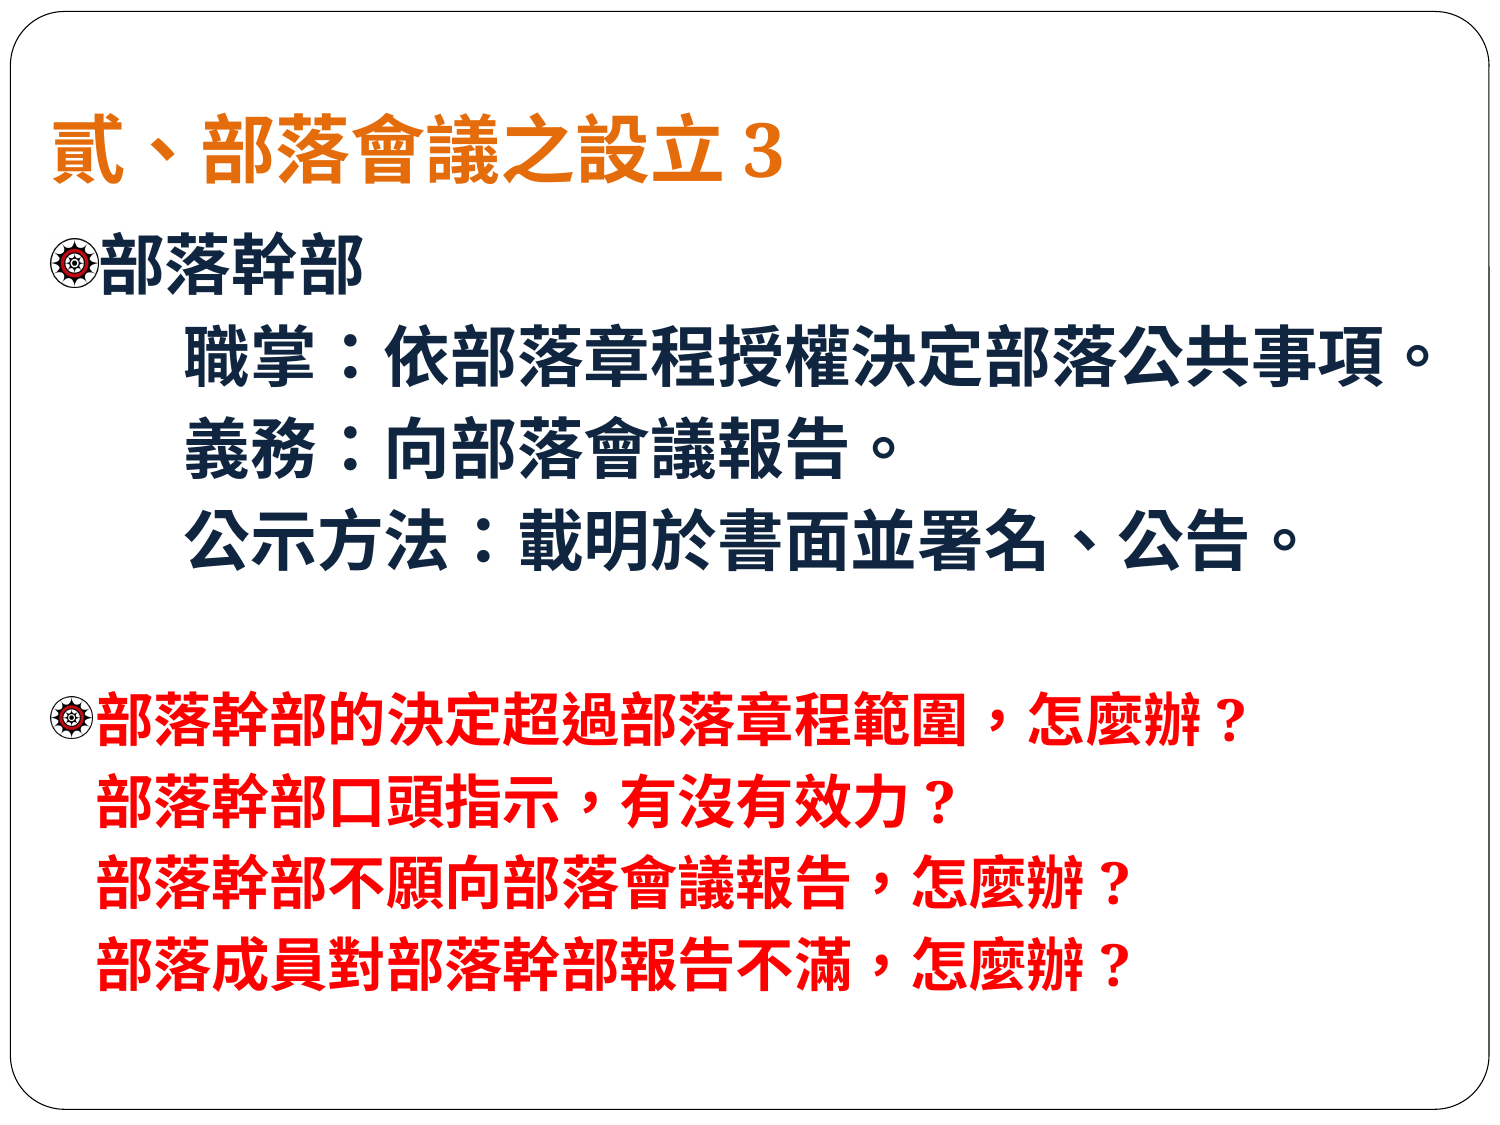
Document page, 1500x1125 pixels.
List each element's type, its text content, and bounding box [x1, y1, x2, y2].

text_box 部落幹部 職掌：依部落章程授權決定部落公共事項。 義務：向部落會議報告。 公示方法：載明於書面並署名、公告。 部落幹部的決定超過部落章程範圍，怎麼辦? 部落幹部口頭指示，有沒有效力? 部落幹部不願向部落會議報告，怎麼辦? 部落成員對部落幹部報告不滿，怎麼辦? [42, 207, 1500, 1035]
picture [50, 696, 93, 739]
picture [50, 238, 99, 288]
text_box 貳、部落會議之設立3 [42, 66, 1471, 207]
